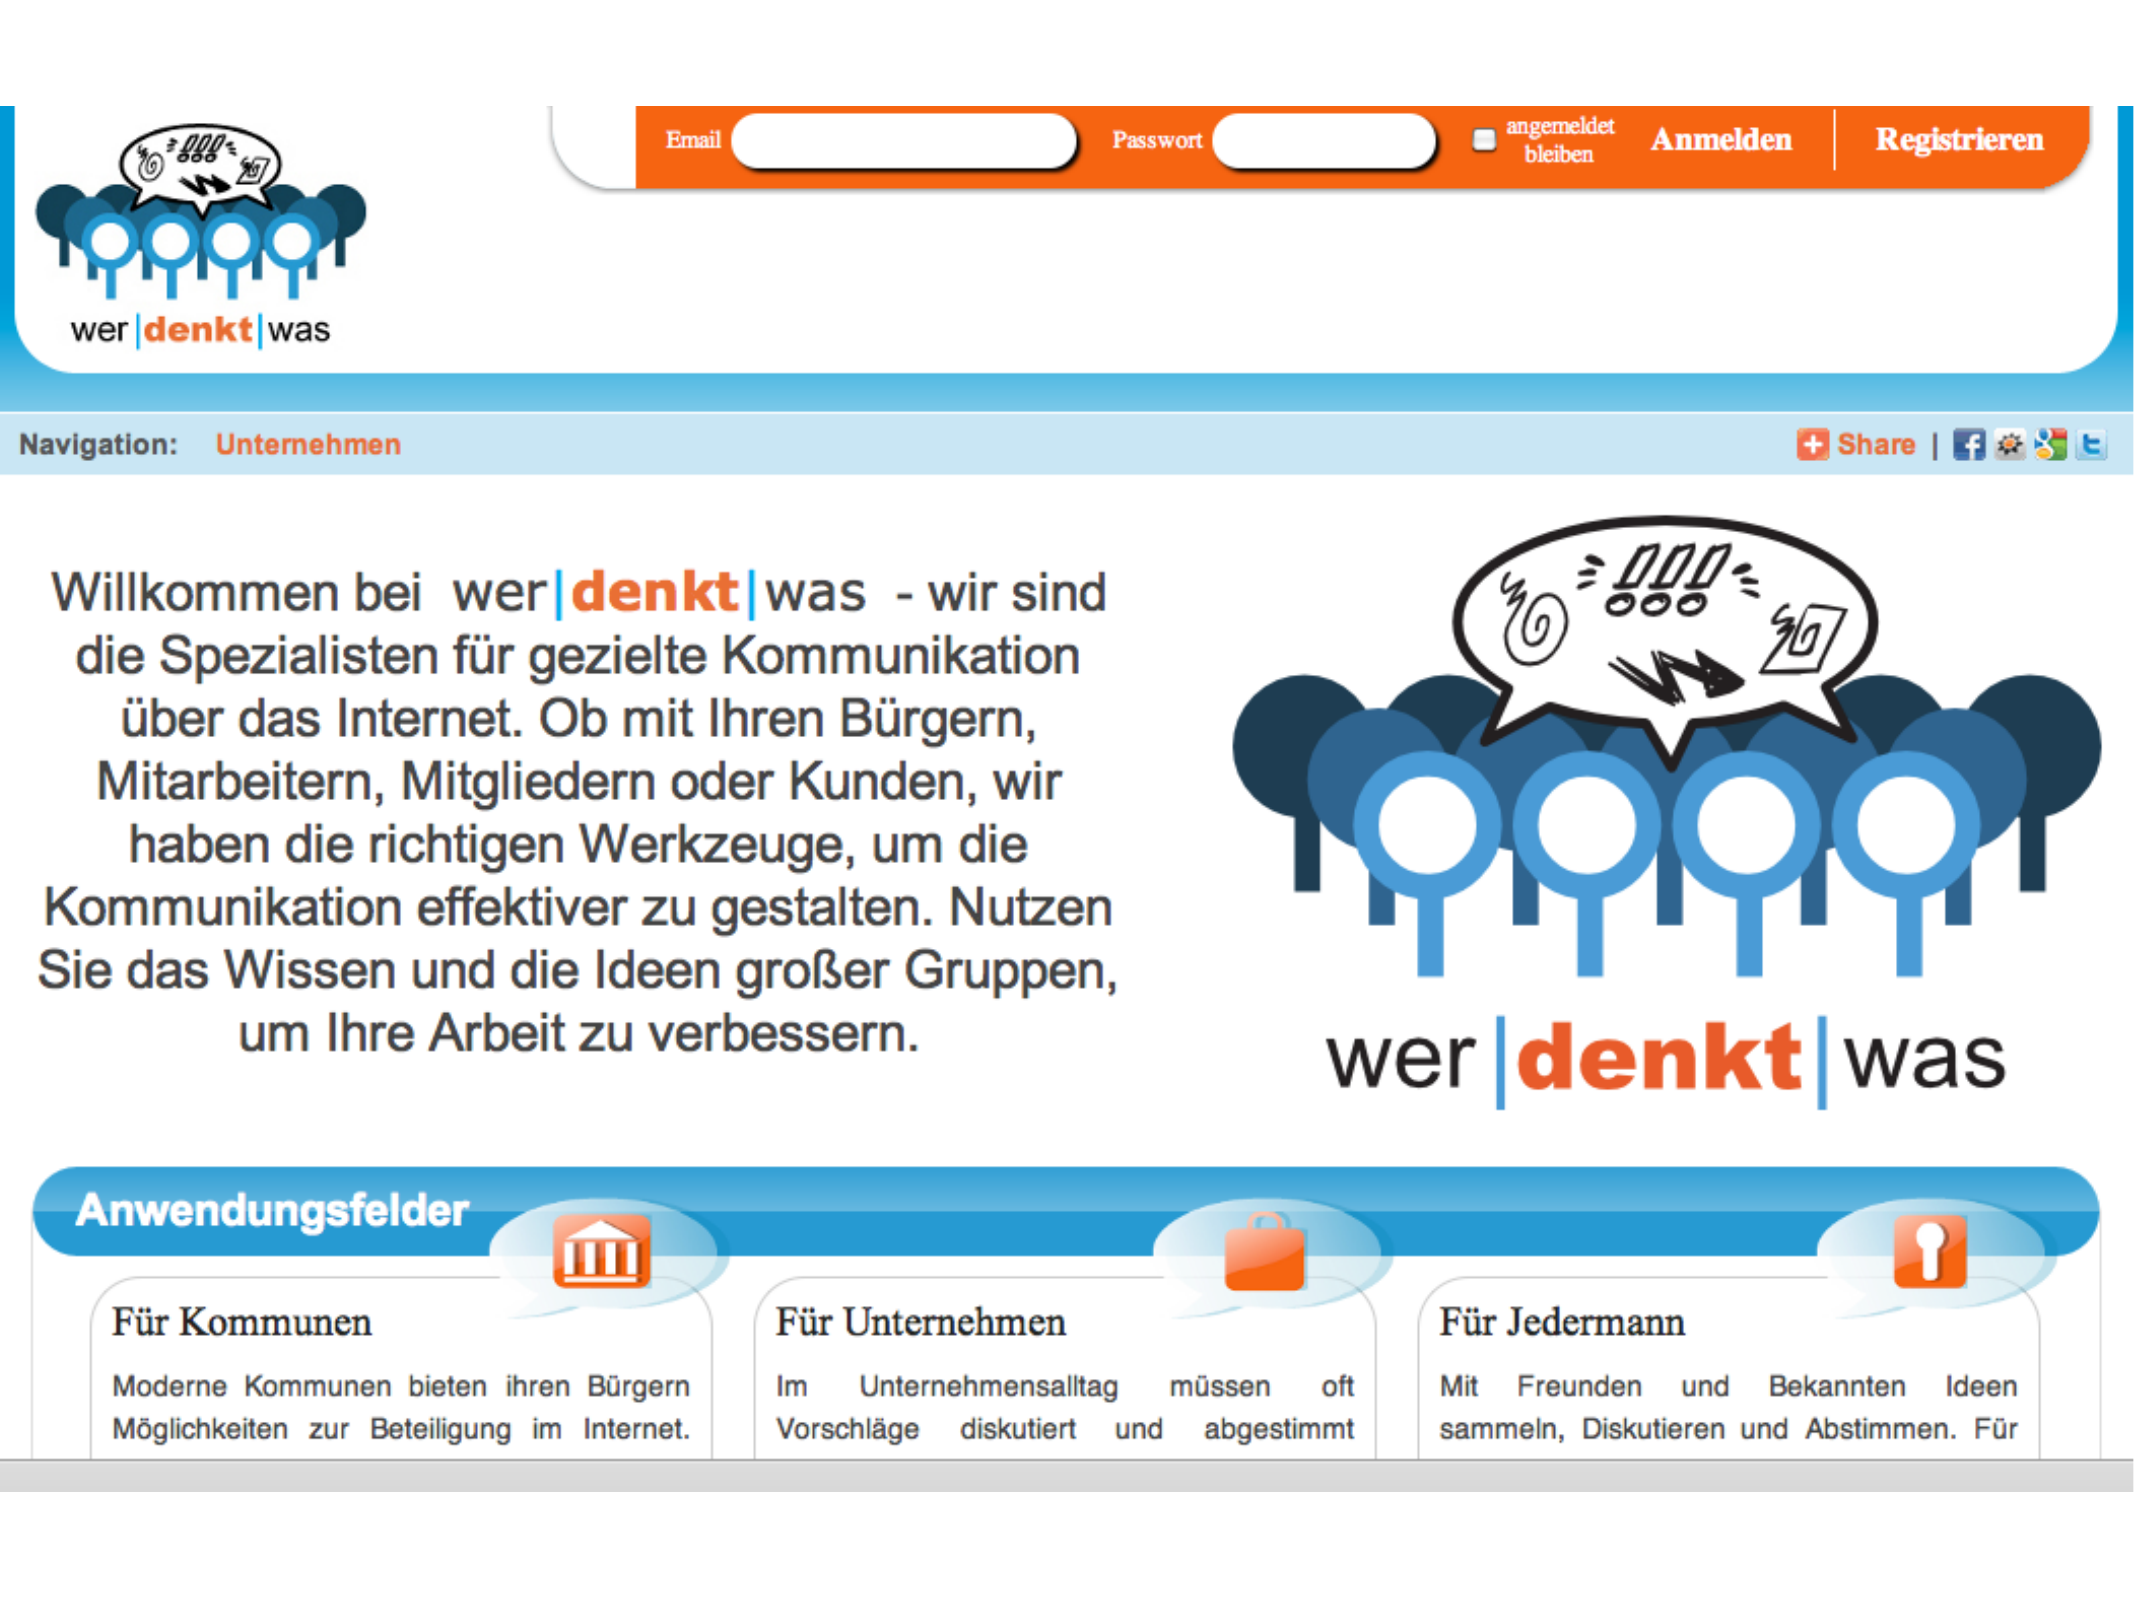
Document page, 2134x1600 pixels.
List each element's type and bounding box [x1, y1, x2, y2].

picture [0, 106, 2134, 1492]
